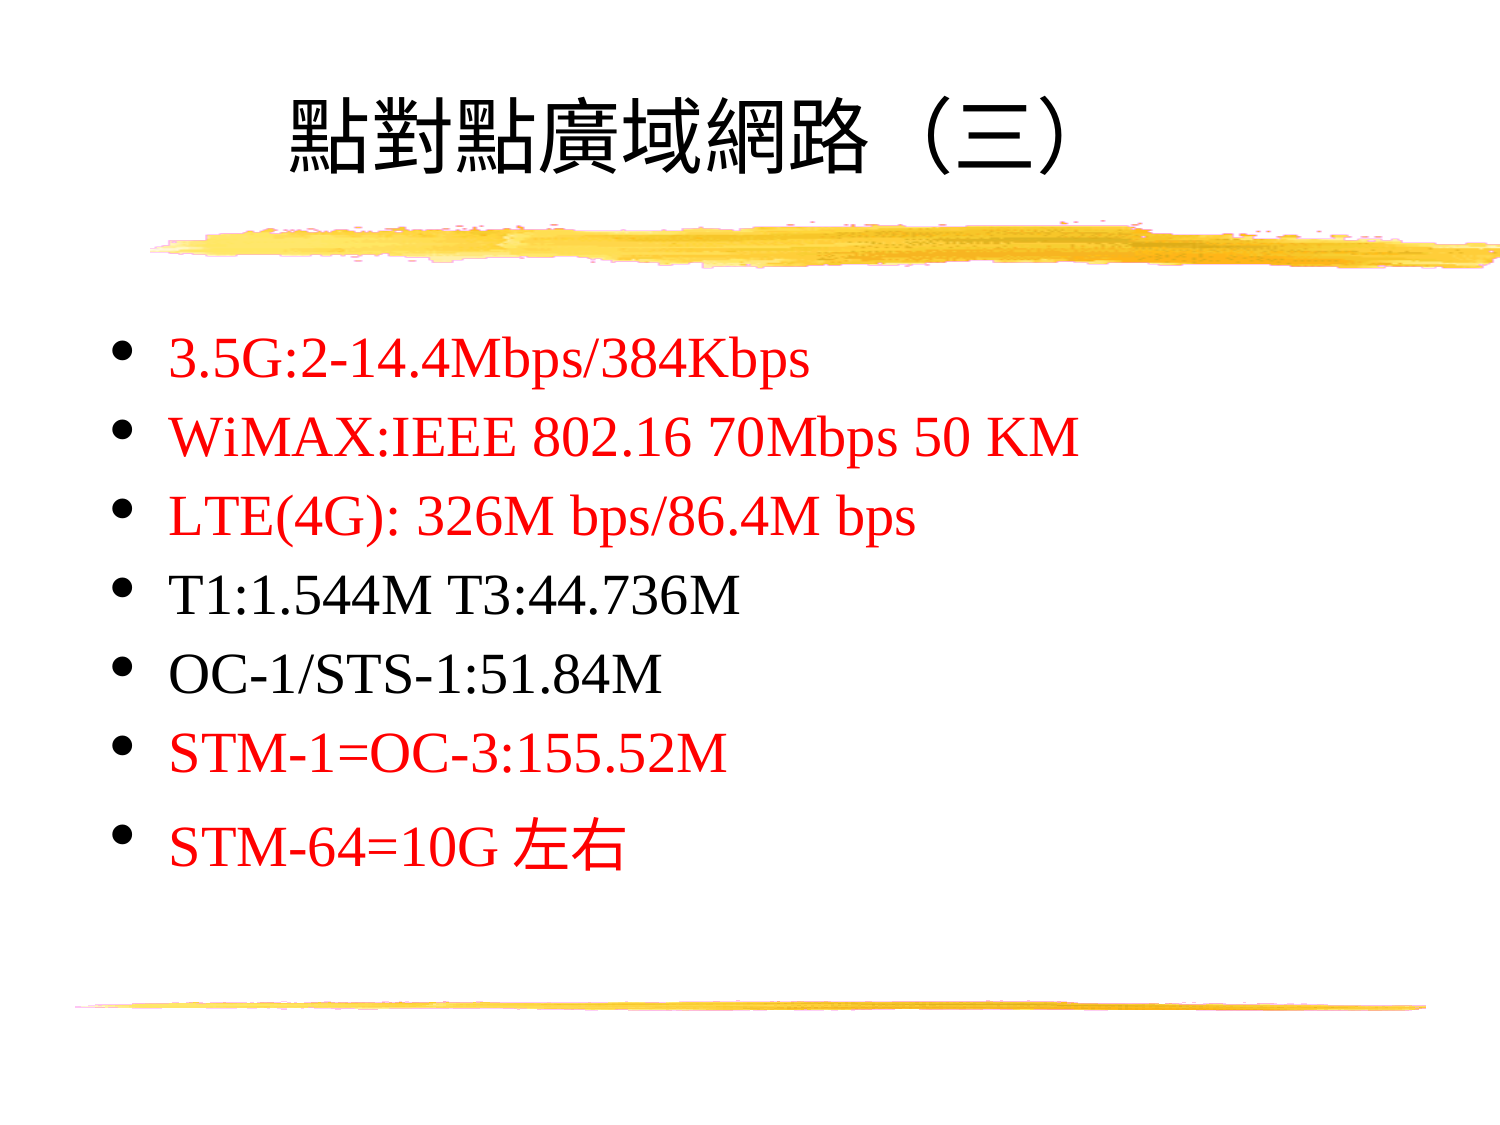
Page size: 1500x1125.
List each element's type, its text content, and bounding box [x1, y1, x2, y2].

picture [150, 215, 1500, 279]
list 3.5G:2-14.4Mbps/384Kbps WiMAX:IEEE 802.16 70Mbps 50 KM LTE(4G): 326M bps/86.4M bps T1:1.544M T3:44.736M OC-1/STS-1:51.84M STM-1=OC-3:155.52M STM-64=10G左右 [112, 324, 1388, 986]
picture [75, 999, 1426, 1013]
title 點對點廣域網路（三） [66, 44, 1342, 218]
